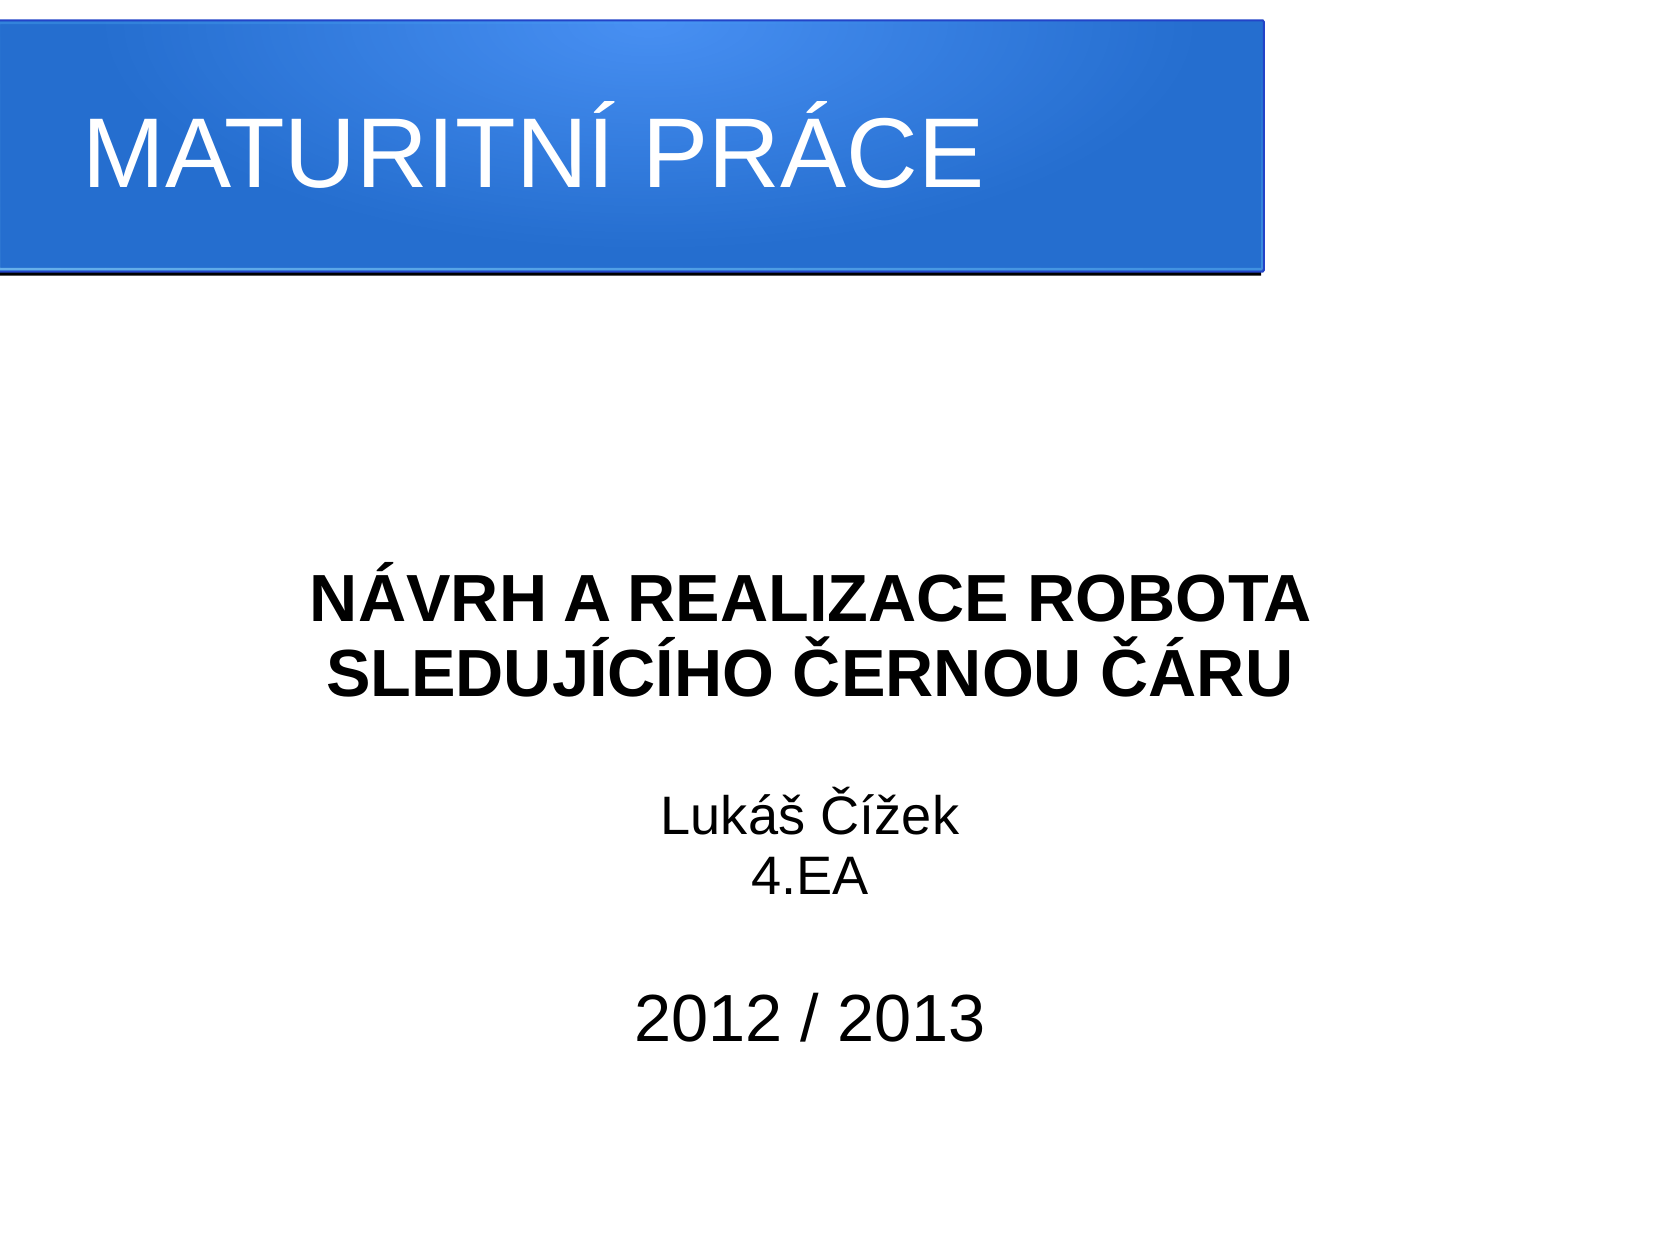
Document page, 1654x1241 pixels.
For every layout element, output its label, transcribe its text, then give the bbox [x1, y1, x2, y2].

subtitle NÁVRH A REALIZACE ROBOTA SLEDUJÍCÍHO ČERNOU ČÁRU Lukáš Čížek 4.EA 2012 / 2013 [82, 448, 1538, 1169]
title MATURITNÍ PRÁCE [82, 49, 1250, 257]
